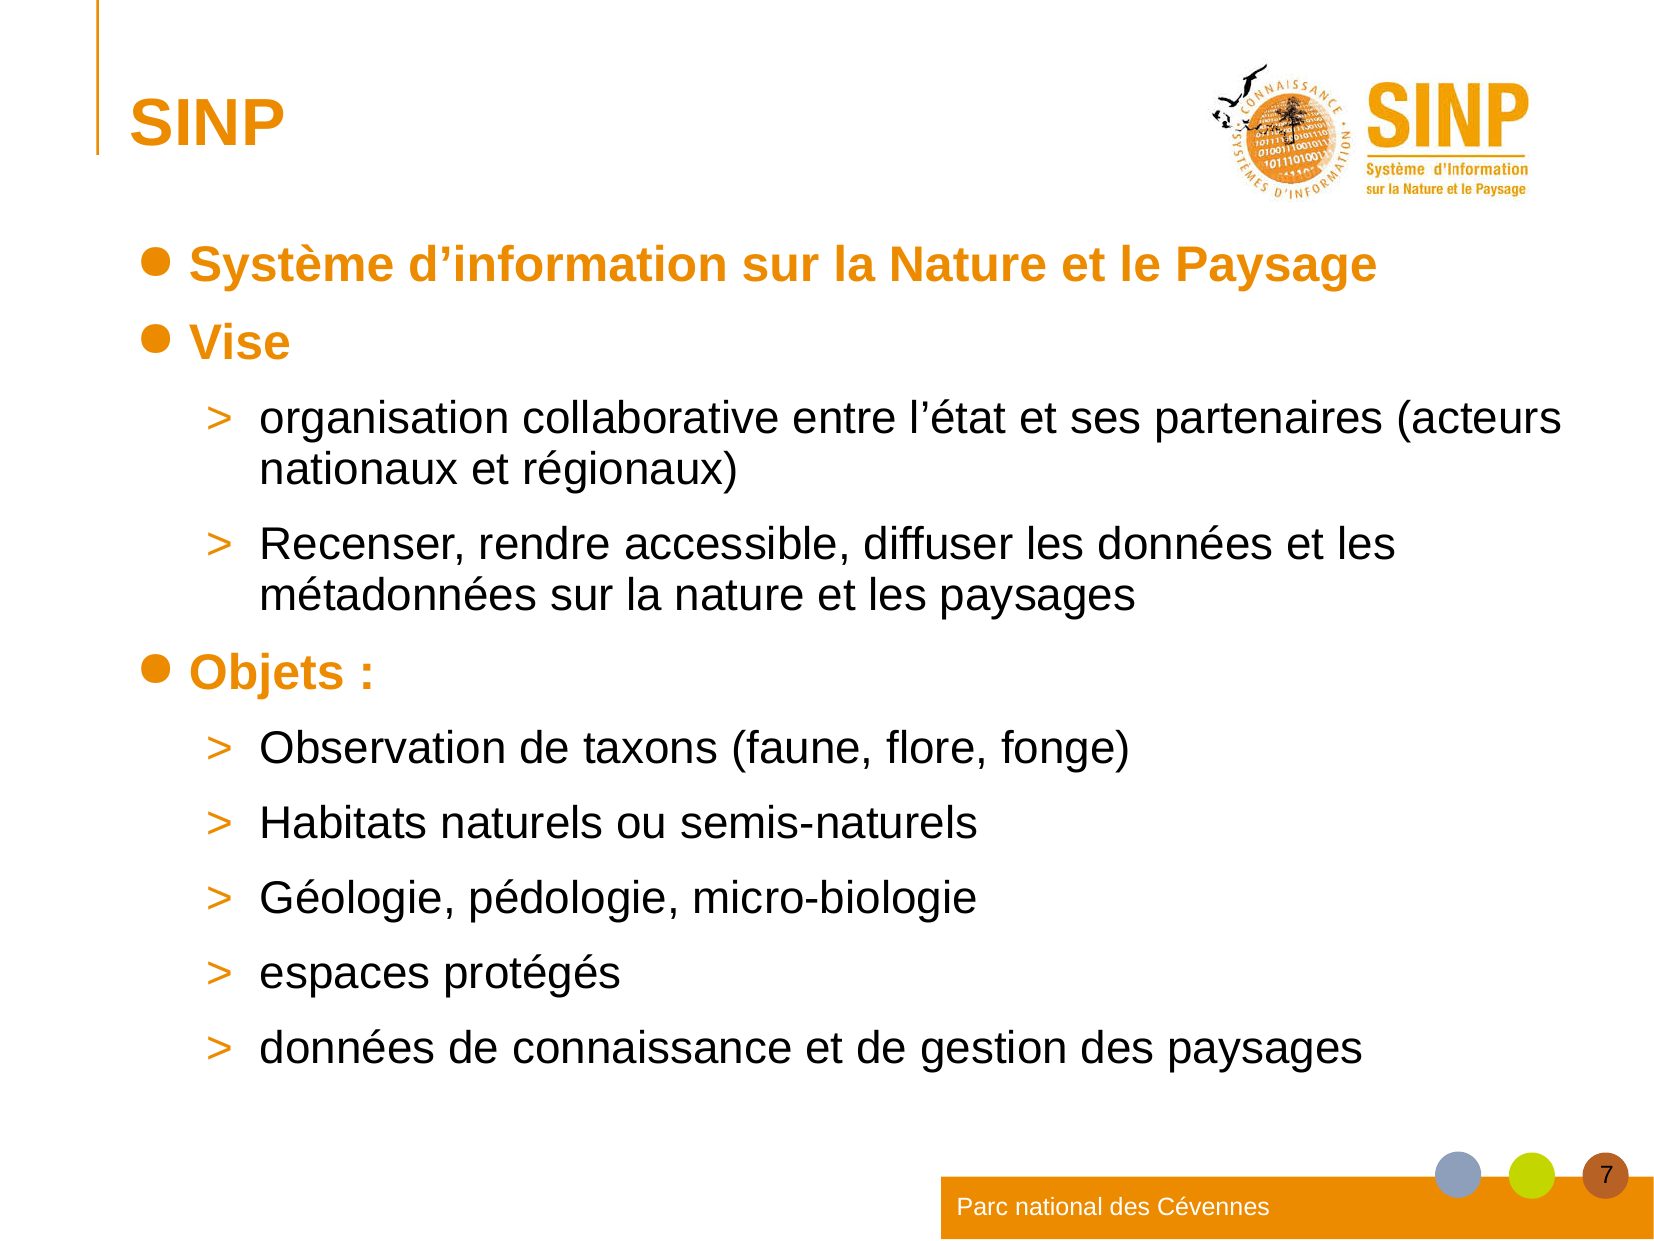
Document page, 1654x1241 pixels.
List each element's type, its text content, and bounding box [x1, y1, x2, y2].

picture [1205, 58, 1536, 207]
list Système d’information sur la Nature et le Paysage Vise organisation collaborative entre l’état et ses partenaires (acteurs nationaux et régionaux) Recenser, rendre accessible, diffuser les données et les métadonnées sur la nature et les paysages Objets : Observation de taxons (faune, flore, fonge) Habitats naturels ou semis-naturels Géologie, pédologie, micro-biologie espaces protégés données de connaissance et de gestion des paysages [118, 236, 1625, 1073]
title SINP [129, 11, 1619, 160]
